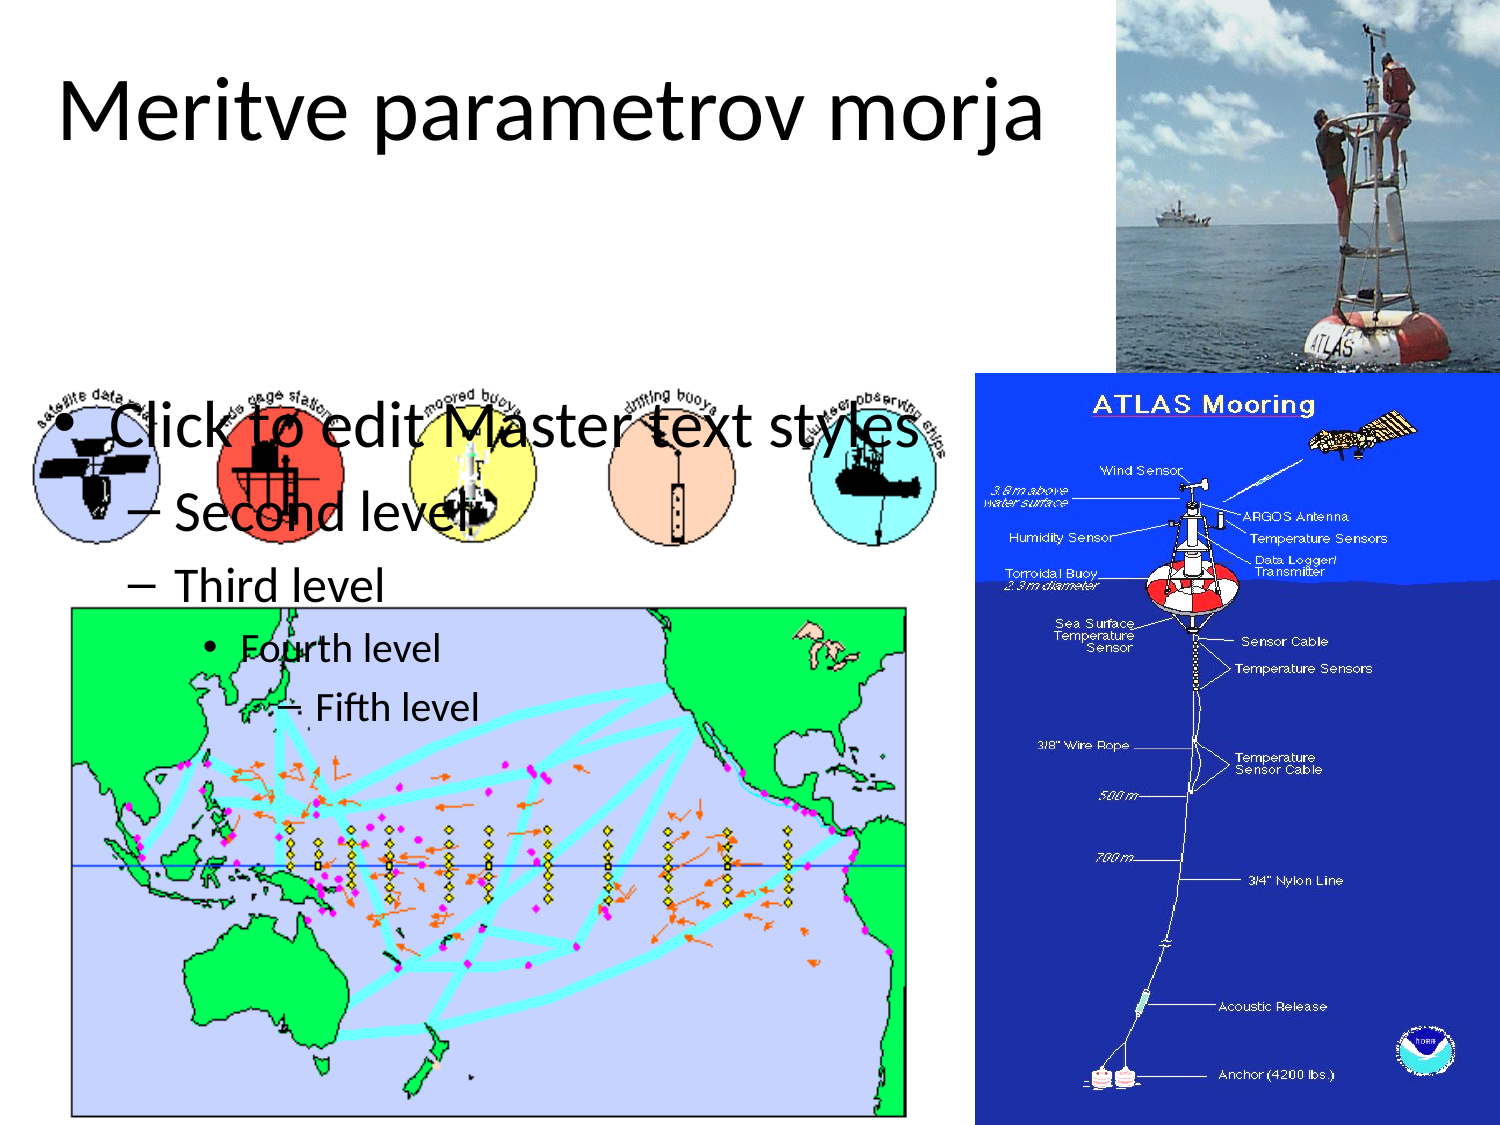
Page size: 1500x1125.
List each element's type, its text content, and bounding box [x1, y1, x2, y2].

title Meritve parametrov morja [0, 0, 1105, 209]
picture [0, 0, 1500, 1125]
